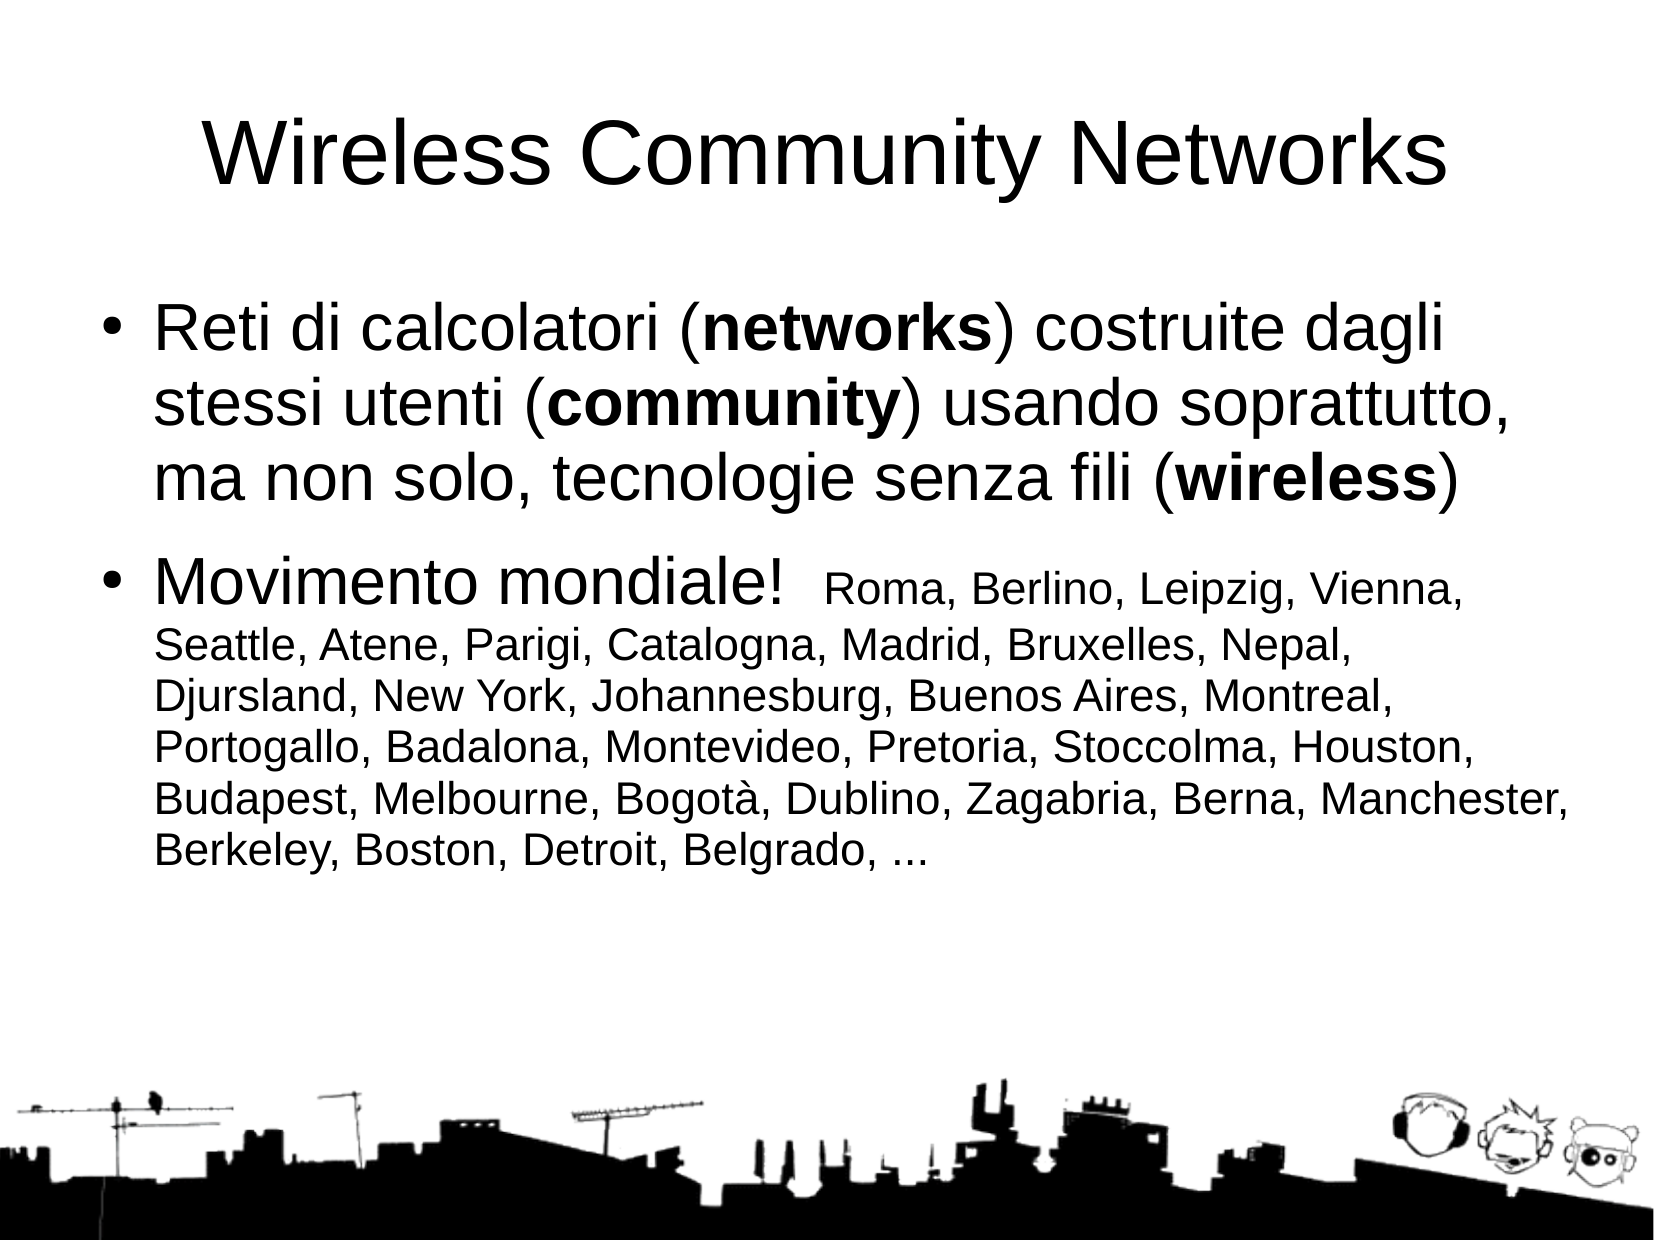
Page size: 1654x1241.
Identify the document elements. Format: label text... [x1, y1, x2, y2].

list Reti di calcolatori (networks) costruite dagli stessi utenti (community) usando soprattutto, ma non solo, tecnologie senza fili (wireless) Movimento mondiale! Roma, Berlino, Leipzig, Vienna, Seattle, Atene, Parigi, Catalogna, Madrid, Bruxelles, Nepal, Djursland, New York, Johannesburg, Buenos Aires, Montreal, Portogallo, Badalona, Montevideo, Pretoria, Stoccolma, Houston, Budapest, Melbourne, Bogotà, Dublino, Zagabria, Berna, Manchester, Berkeley, Boston, Detroit, Belgrado, ... [82, 290, 1571, 1094]
title Wireless Community Networks [82, 56, 1571, 250]
picture [0, 1077, 1654, 1240]
